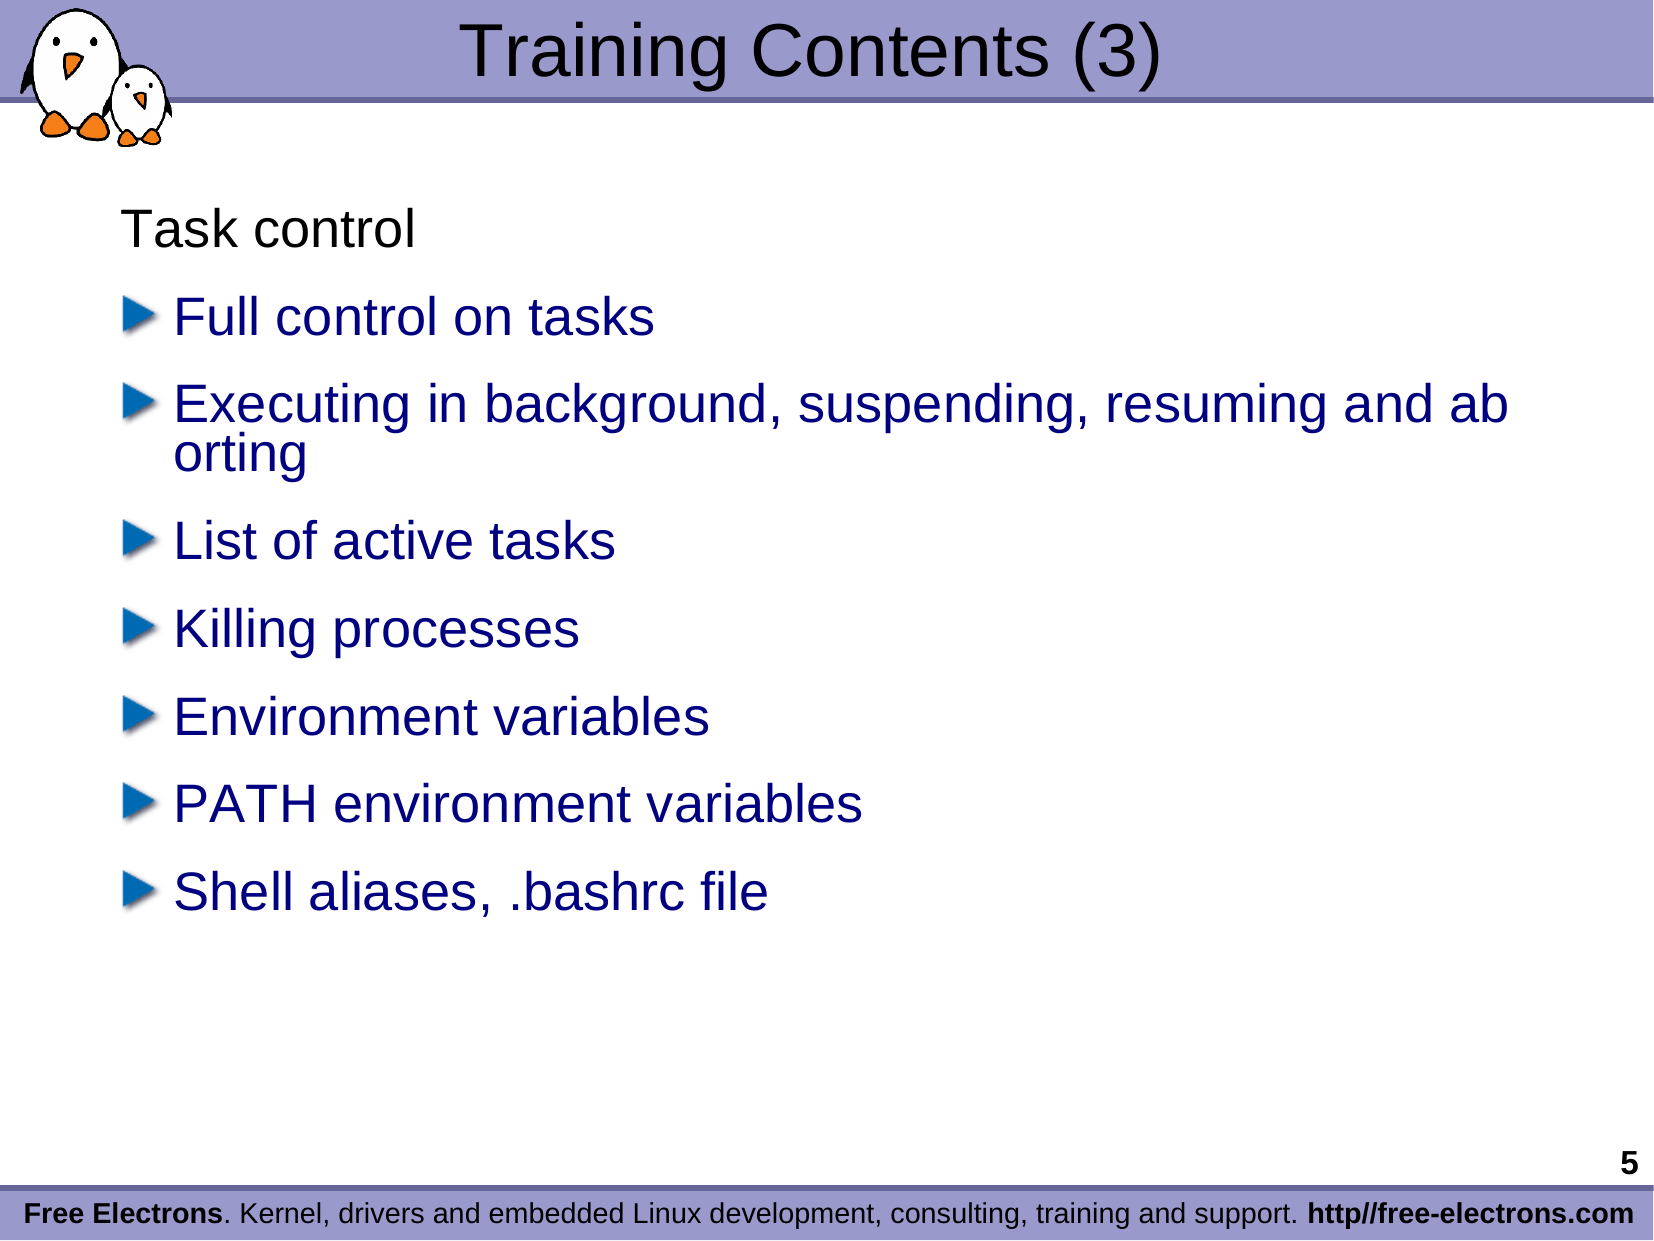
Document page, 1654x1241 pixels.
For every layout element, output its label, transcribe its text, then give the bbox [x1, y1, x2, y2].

title Training Contents (3) [66, 0, 1557, 101]
picture [20, 8, 172, 147]
list Task control Full control on tasks Executing in background, suspending, resuming and aborting List of active tasks Killing processes Environment variables PATH environment variables Shell aliases, .bashrc file [102, 198, 1515, 1042]
